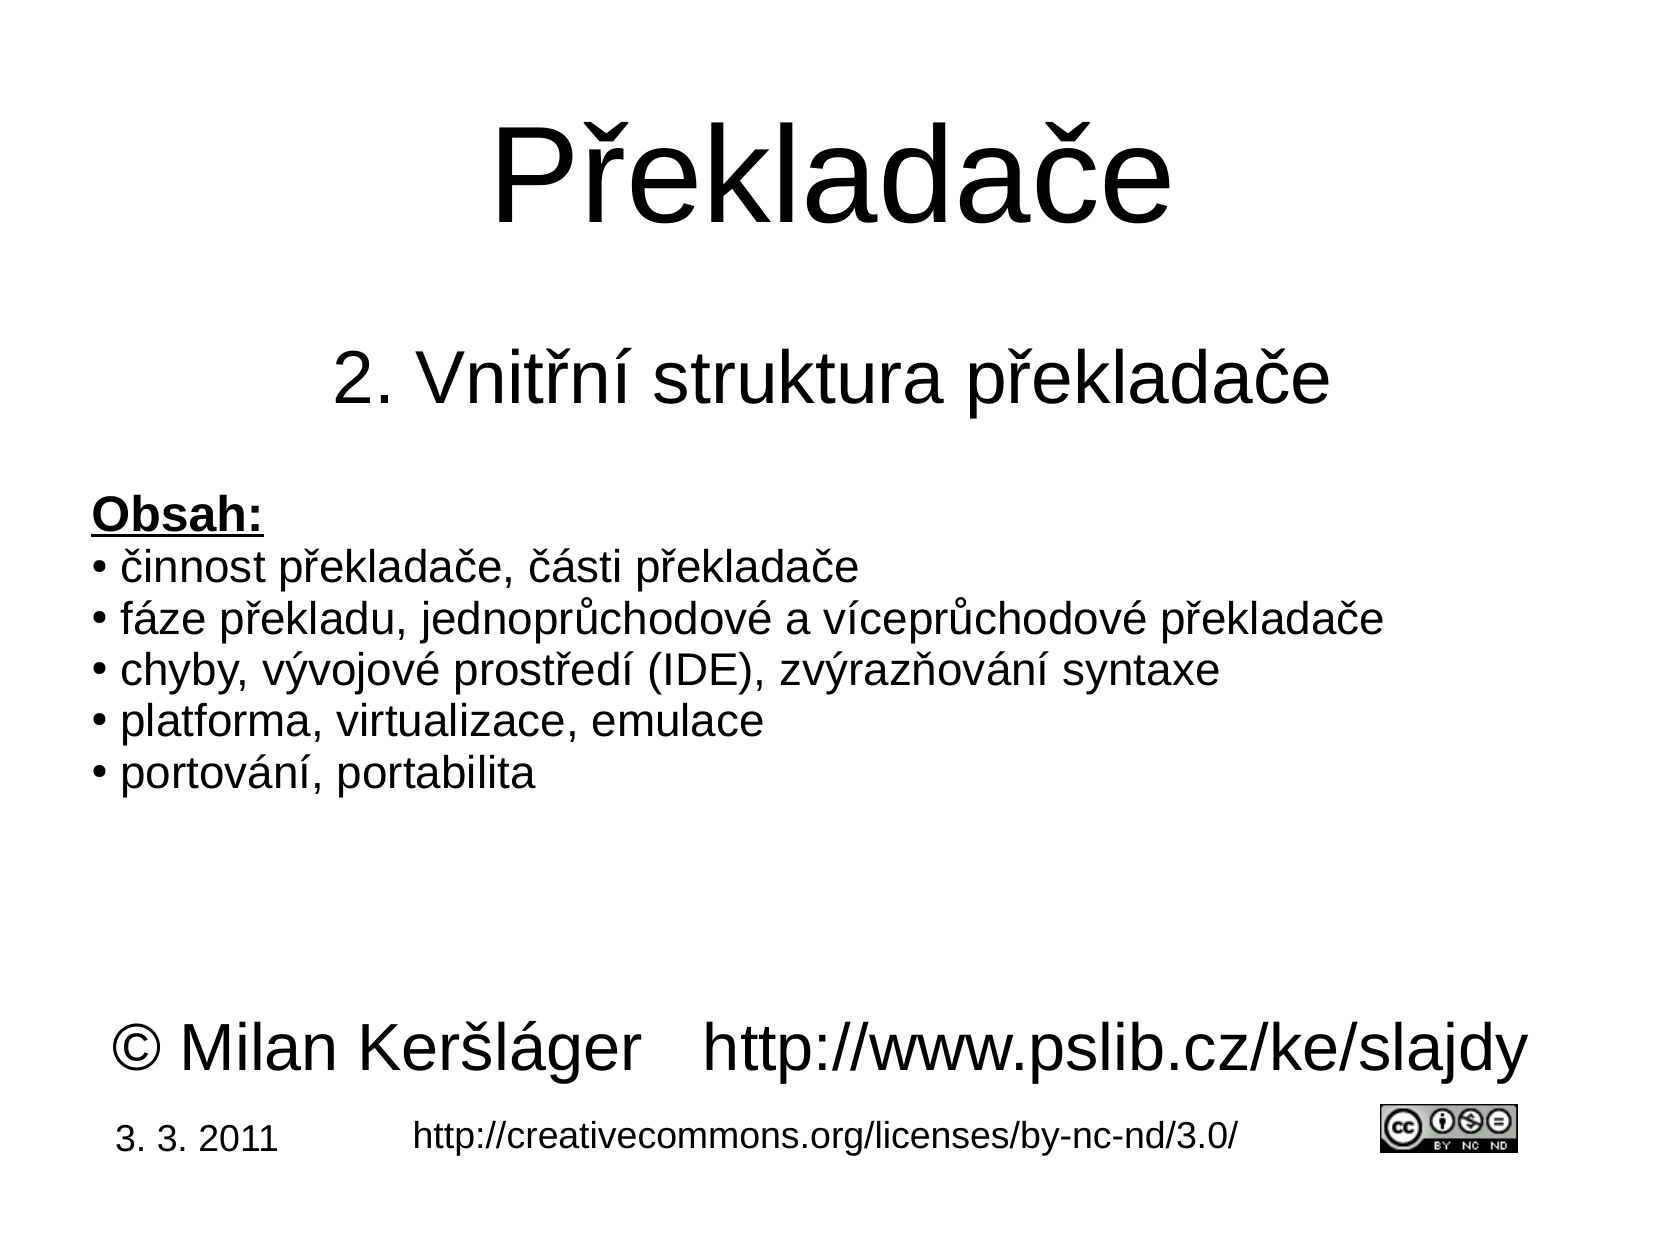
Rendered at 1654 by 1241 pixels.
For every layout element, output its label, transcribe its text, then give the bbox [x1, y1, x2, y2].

text_box Obsah: činnost překladače, části překladače fáze překladu, jednoprůchodové a víceprůchodové překladače chyby, vývojové prostředí (IDE), zvýrazňování syntaxe platforma, virtualizace, emulace portování, portabilita [76, 478, 1583, 806]
list © Milan Keršláger http://www.pslib.cz/ke/slajdy [76, 1009, 1565, 1087]
text_box 3.3.2011 [100, 1110, 337, 1168]
picture [1380, 1104, 1518, 1153]
title Překladače 2. Vnitřní struktura překladače [88, 56, 1577, 461]
text_box http://creativecommons.org/licenses/by-nc-nd/3.0/ [339, 1107, 1313, 1165]
